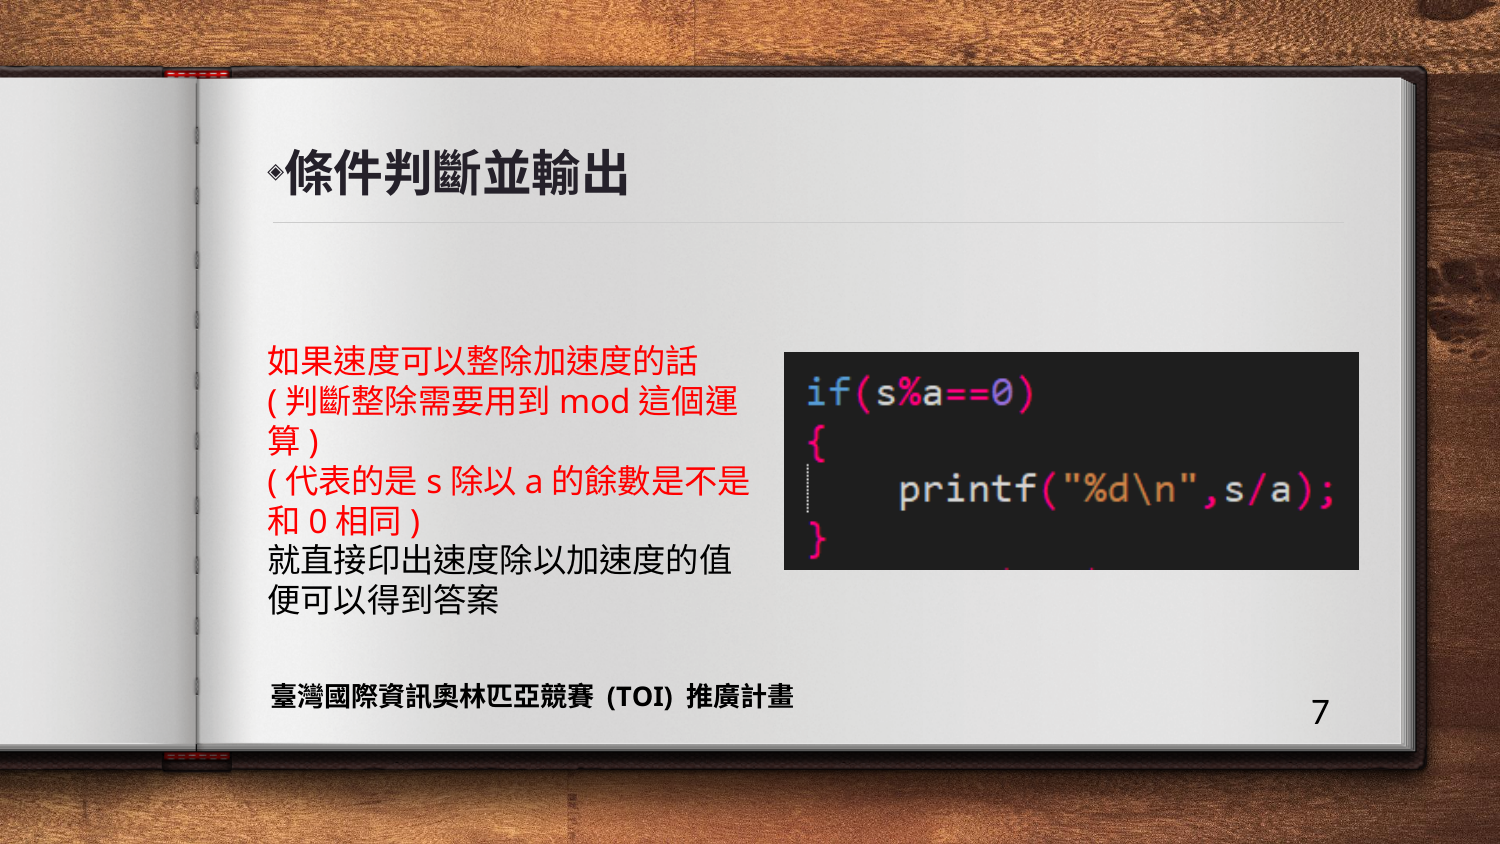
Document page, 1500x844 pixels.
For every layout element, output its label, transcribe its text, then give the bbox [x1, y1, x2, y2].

text_box 如果速度可以整除加速度的話 (判斷整除需要用到mod這個運算) (代表的是s除以a的餘數是不是和0相同) 就直接印出速度除以加速度的值 便可以得到答案 [252, 332, 785, 591]
list 條件判斷並輸出 [252, 126, 1194, 216]
picture [784, 352, 1359, 571]
text_box [1295, 672, 1386, 737]
